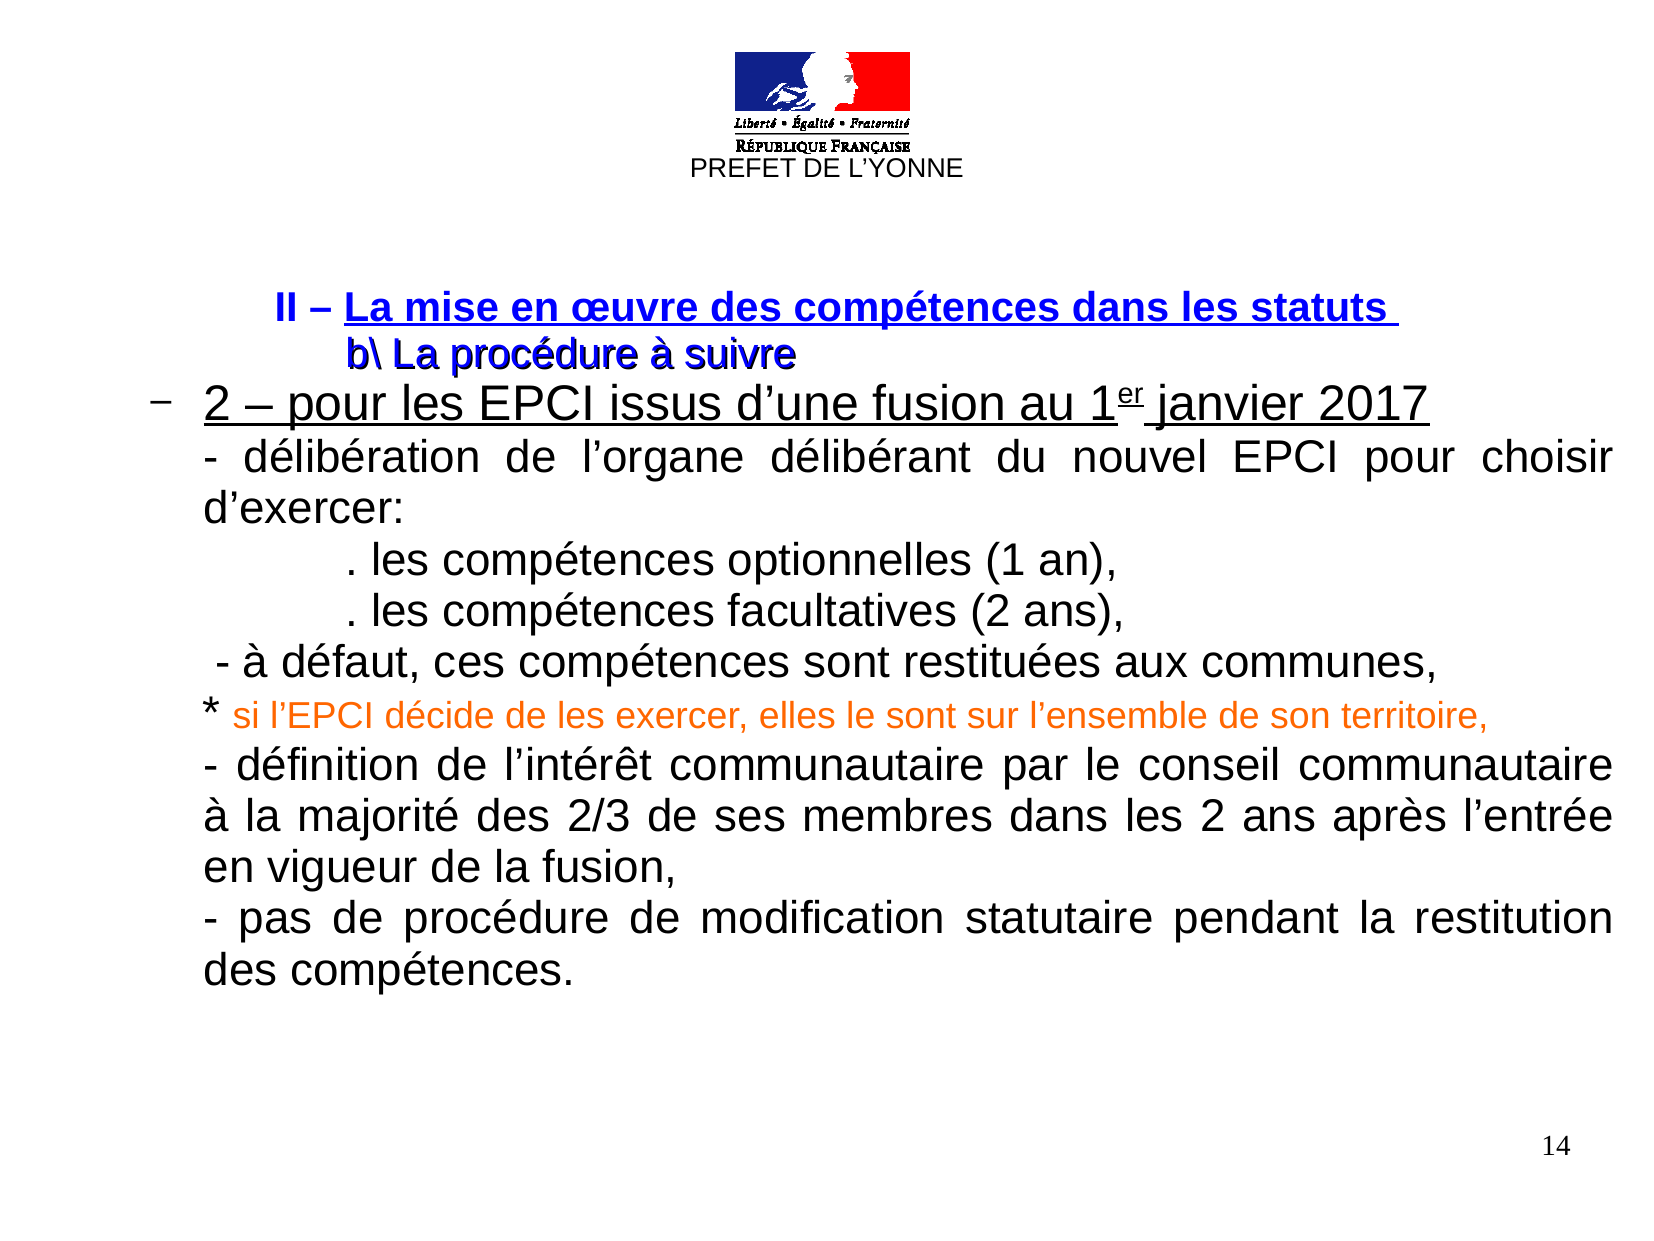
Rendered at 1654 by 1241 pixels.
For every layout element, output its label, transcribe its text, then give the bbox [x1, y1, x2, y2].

text_box 2 – pour les EPCI issus d’une fusion au 1er janvier 2017 - délibération de l’organe délibérant du nouvel EPCI pour choisir d’exercer: . les compétences optionnelles (1 an), . les compétences facultatives (2 ans), - à défaut, ces compétences sont restituées aux communes, * si l’EPCI décide de les exercer, elles le sont sur l’ensemble de son territoire, - définition de l’intérêt communautaire par le conseil communautaire à la majorité des 2/3 de ses membres dans les 2 ans après l’entrée en vigueur de la fusion, - pas de procédure de modification statutaire pendant la restitution des compétences. [47, 200, 1630, 1241]
text_box II – La mise en œuvre des compétences dans les statuts b\ La procédure à suivre [188, 276, 1419, 414]
chart [733, 49, 910, 154]
title PREFET DE L’YONNE [82, 49, 1571, 200]
